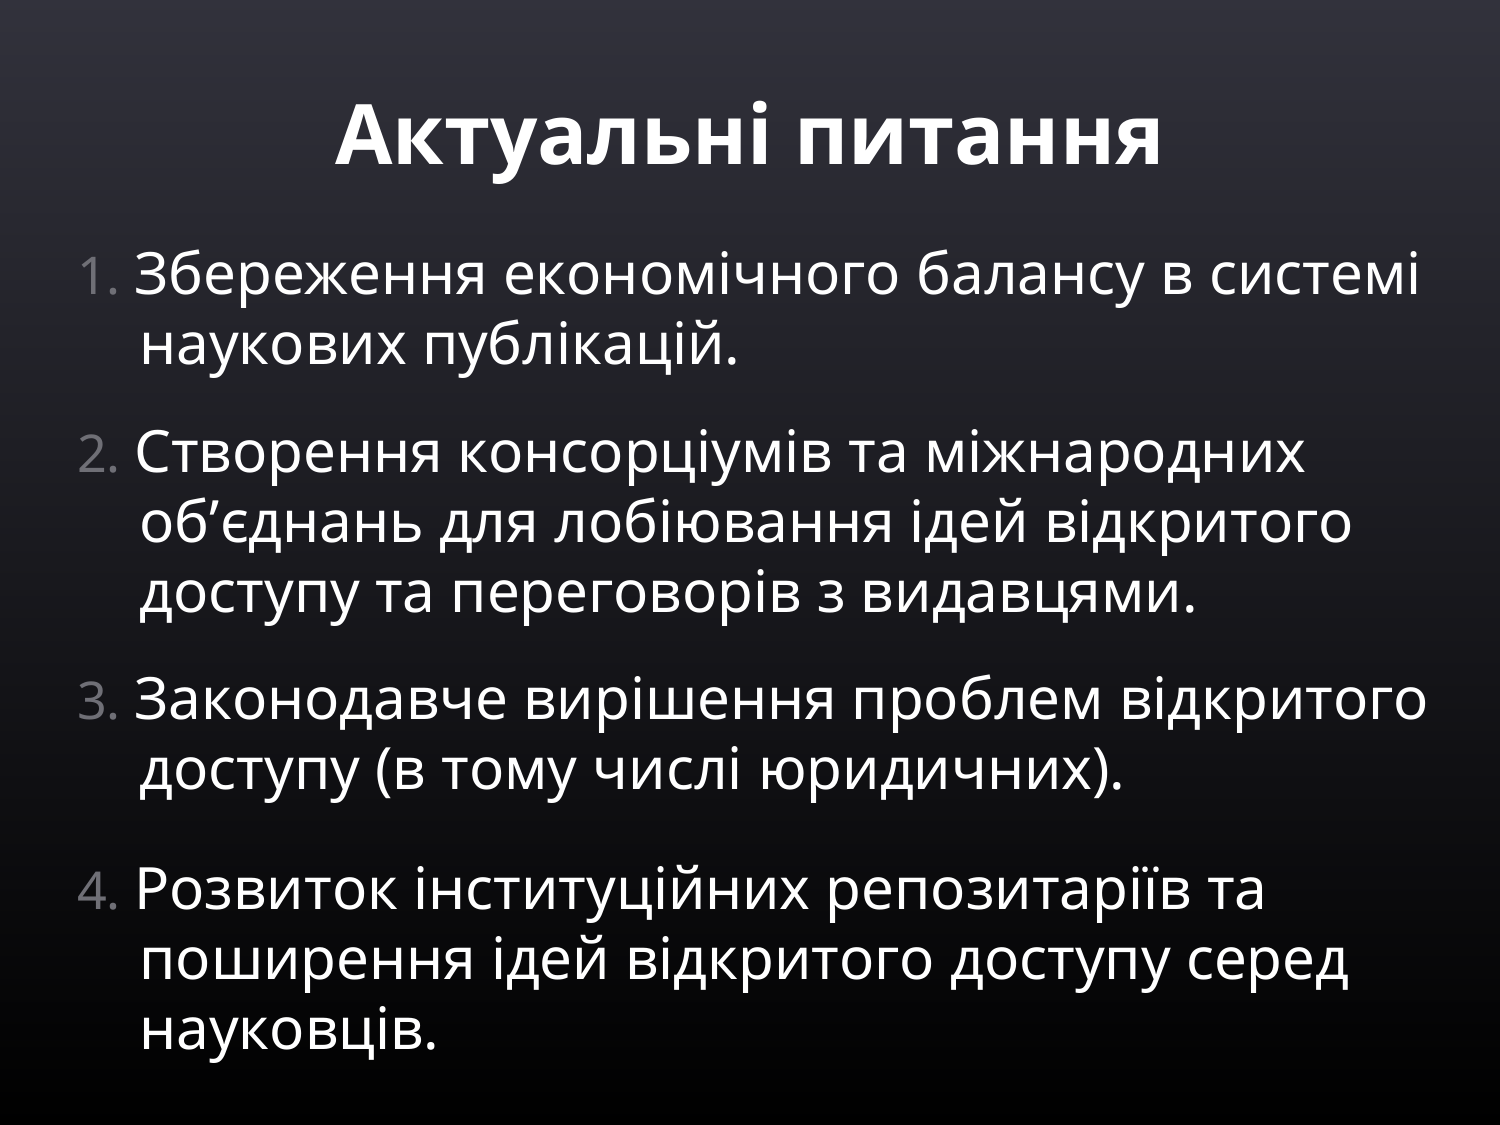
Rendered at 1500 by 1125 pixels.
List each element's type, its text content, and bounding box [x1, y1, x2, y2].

title Актуальні питання [24, 37, 1476, 225]
text_box 3. Законодавче вирішення проблем відкритого доступу (в тому числі юридичних). [62, 649, 1475, 813]
text_box 1. Збереження економічного балансу в системі наукових публікацій. [62, 225, 1475, 388]
text_box 2. Створення консорціумів та міжнародних об’єднань для лобіювання ідей відкритого доступу та переговорів з видавцями. [62, 437, 1475, 601]
text_box 4. Розвиток інституційних репозитаріїв та поширення ідей відкритого доступу серед науковців. [62, 837, 1475, 1075]
